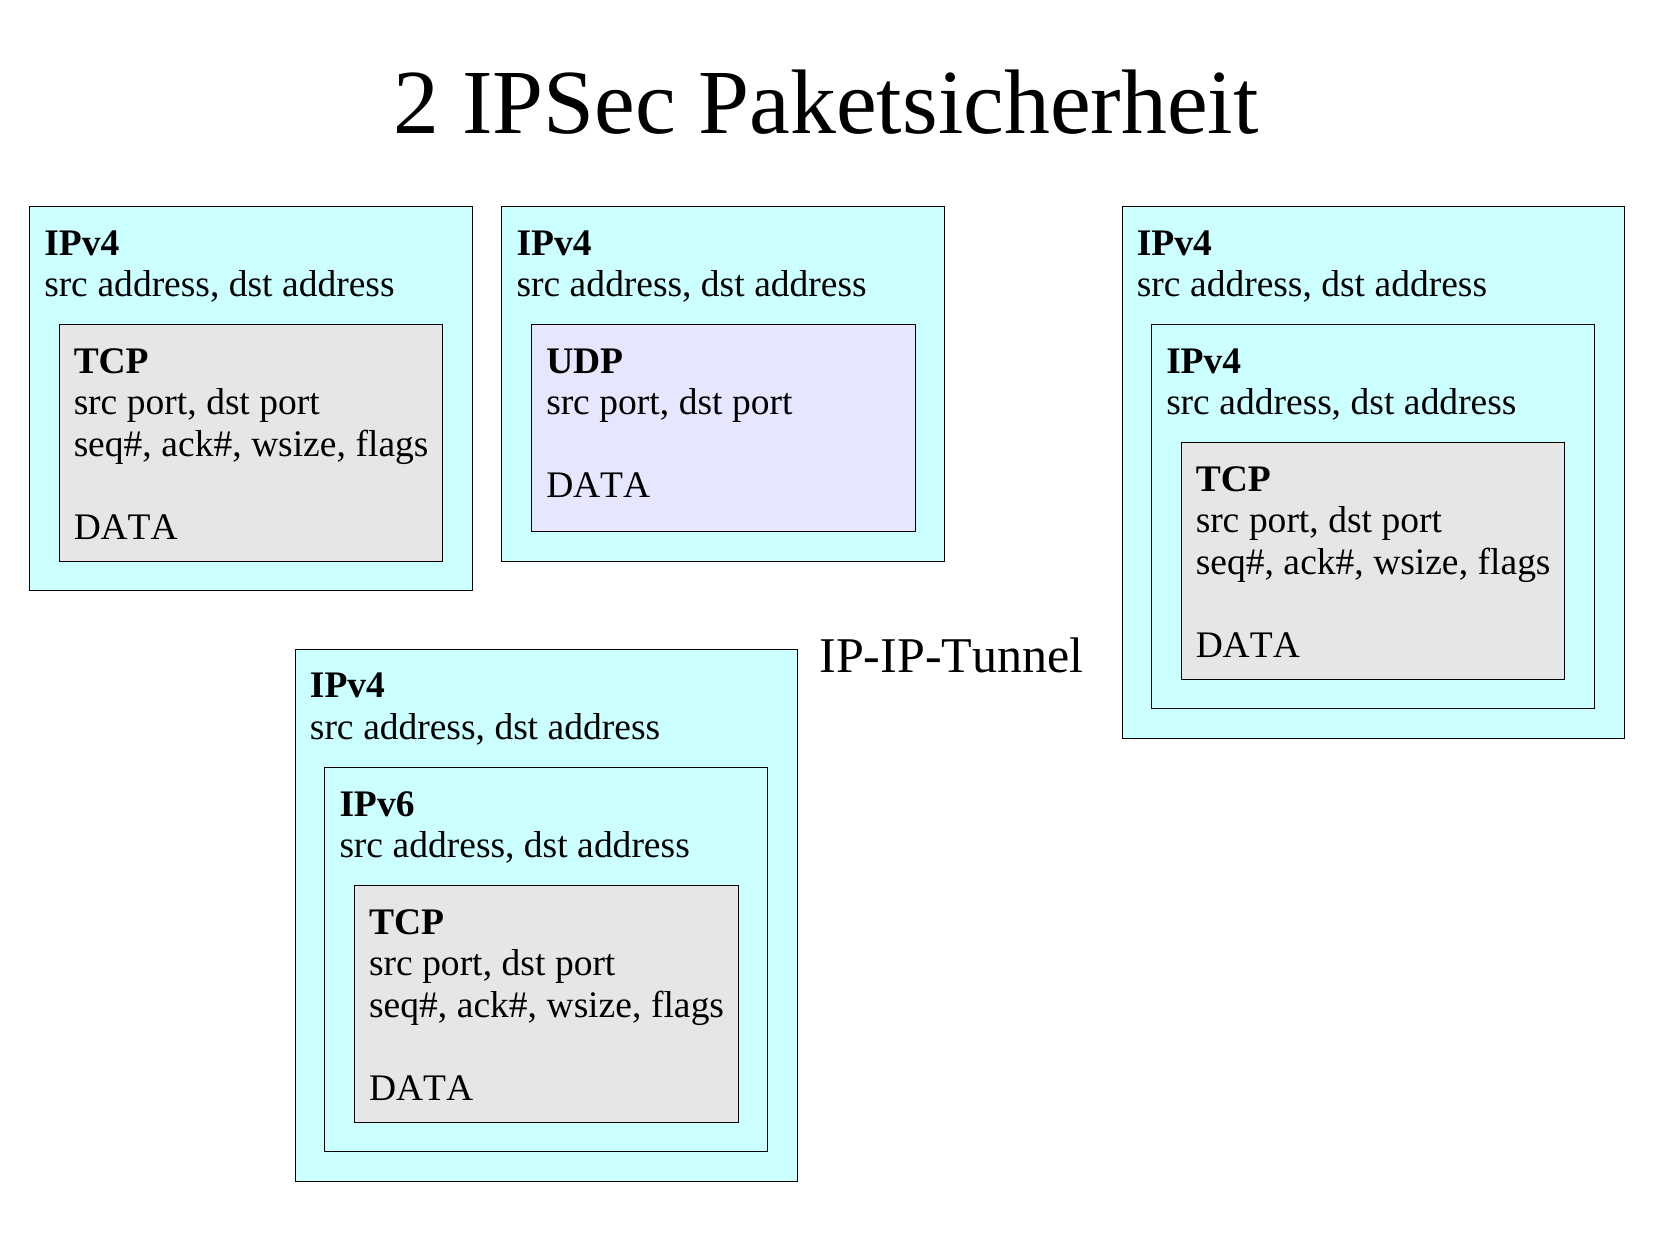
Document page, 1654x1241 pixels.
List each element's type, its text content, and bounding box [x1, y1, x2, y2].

text_box IPv4 src address, dst address [501, 206, 945, 562]
text_box TCP src port, dst port seq#, ack#, wsize, flags DATA [354, 885, 739, 1123]
text_box IP-IP-Tunnel [804, 620, 1093, 691]
text_box IPv4 src address, dst address [1122, 206, 1625, 739]
title 2 IPSec Paketsicherheit [82, 49, 1571, 257]
text_box IPv4 src address, dst address [1151, 324, 1595, 709]
text_box TCP src port, dst port seq#, ack#, wsize, flags DATA [59, 324, 443, 562]
text_box IPv4 src address, dst address [295, 649, 798, 1182]
text_box IPv4 src address, dst address [29, 206, 473, 591]
text_box IPv6 src address, dst address [324, 767, 768, 1152]
text_box TCP src port, dst port seq#, ack#, wsize, flags DATA [1181, 442, 1565, 680]
text_box UDP src port, dst port DATA [531, 324, 916, 532]
